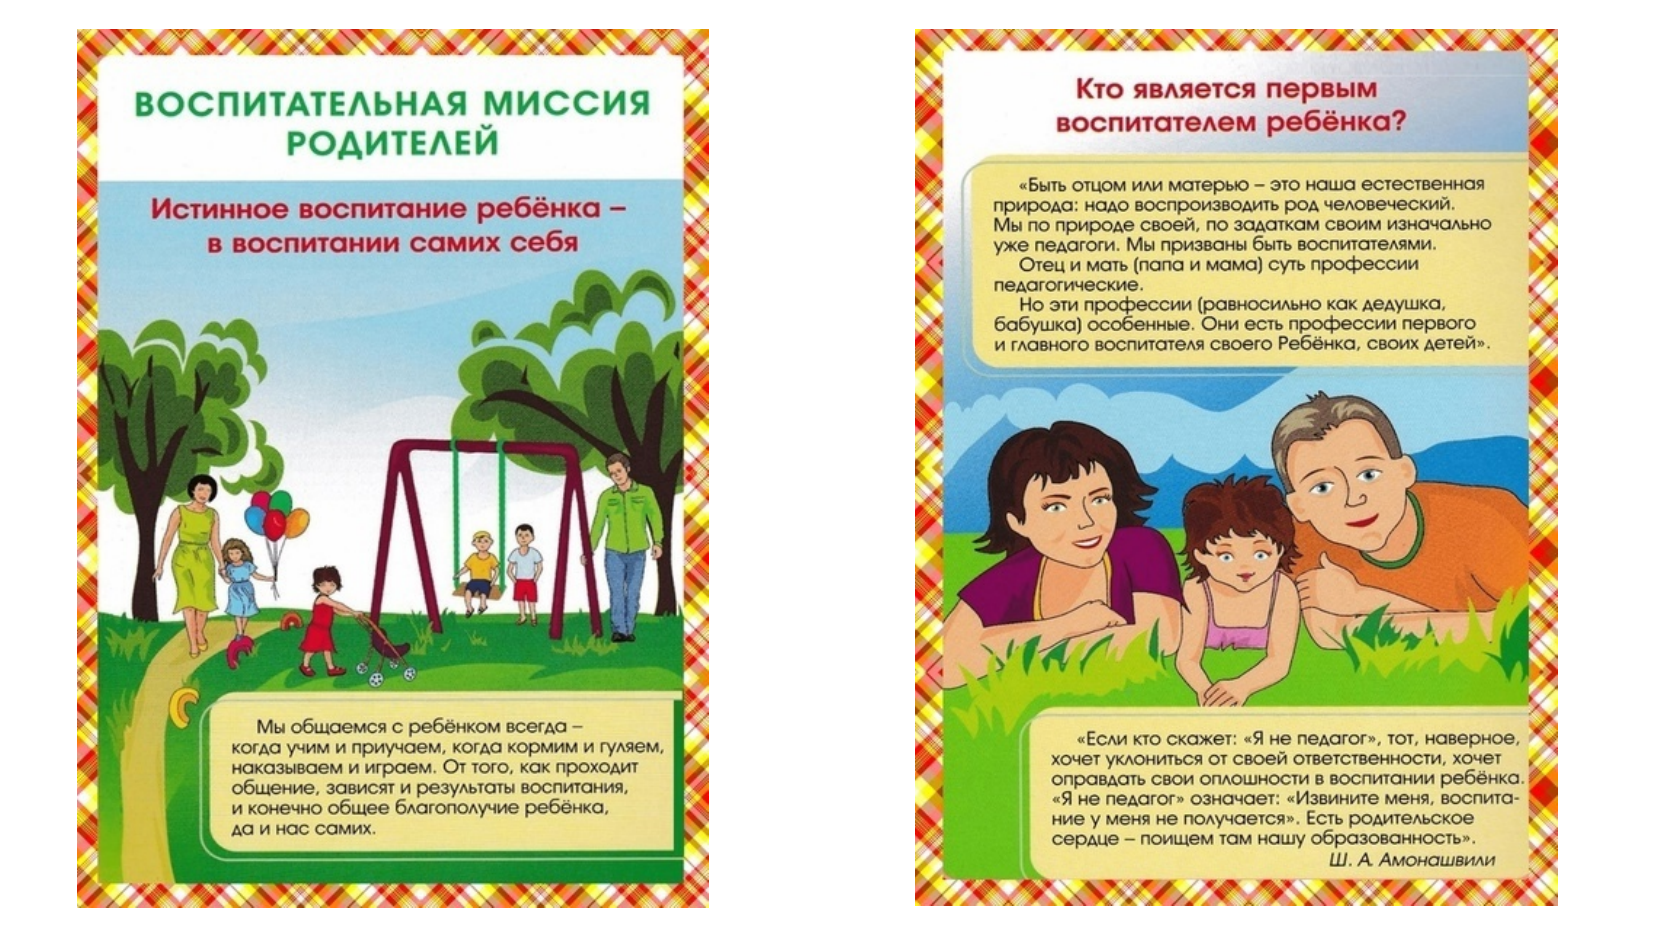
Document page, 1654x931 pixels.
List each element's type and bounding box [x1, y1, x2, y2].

picture [77, 29, 709, 908]
picture [915, 29, 1558, 906]
